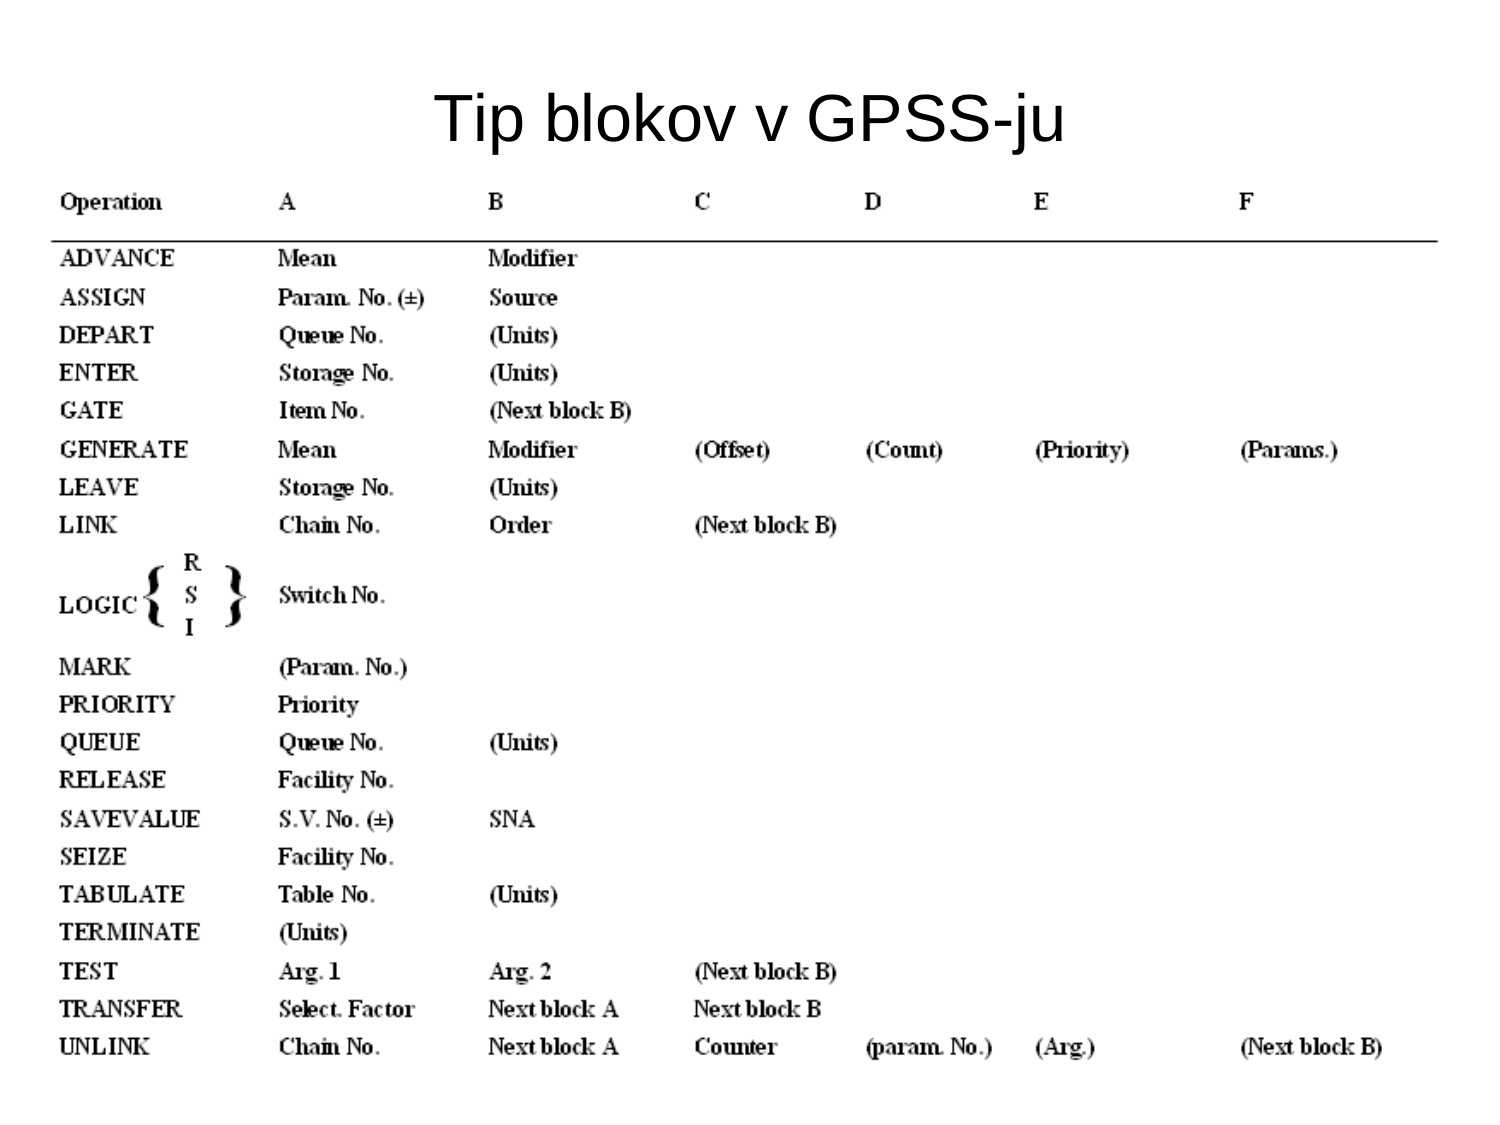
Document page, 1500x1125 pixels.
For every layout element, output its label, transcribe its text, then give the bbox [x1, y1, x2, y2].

text_box [41, 181, 1447, 1079]
title Tip blokov v GPSS-ju [75, 45, 1426, 181]
